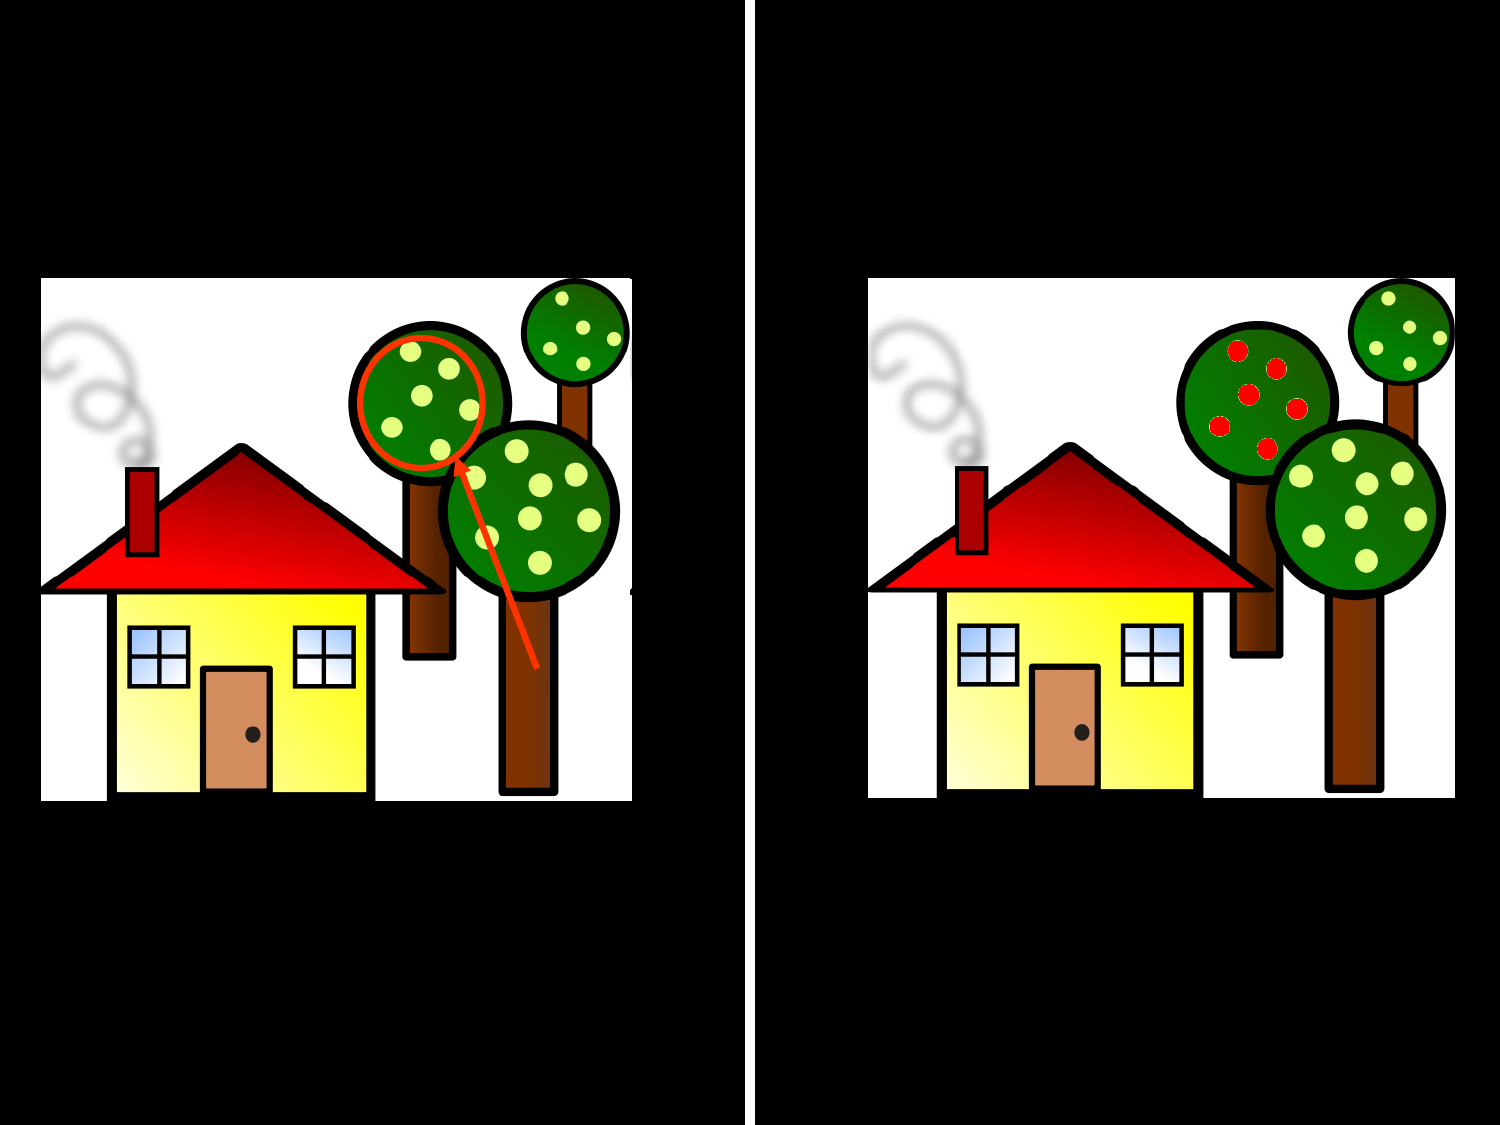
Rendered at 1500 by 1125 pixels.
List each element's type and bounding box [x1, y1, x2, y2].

picture [868, 278, 1455, 798]
picture [41, 278, 632, 801]
